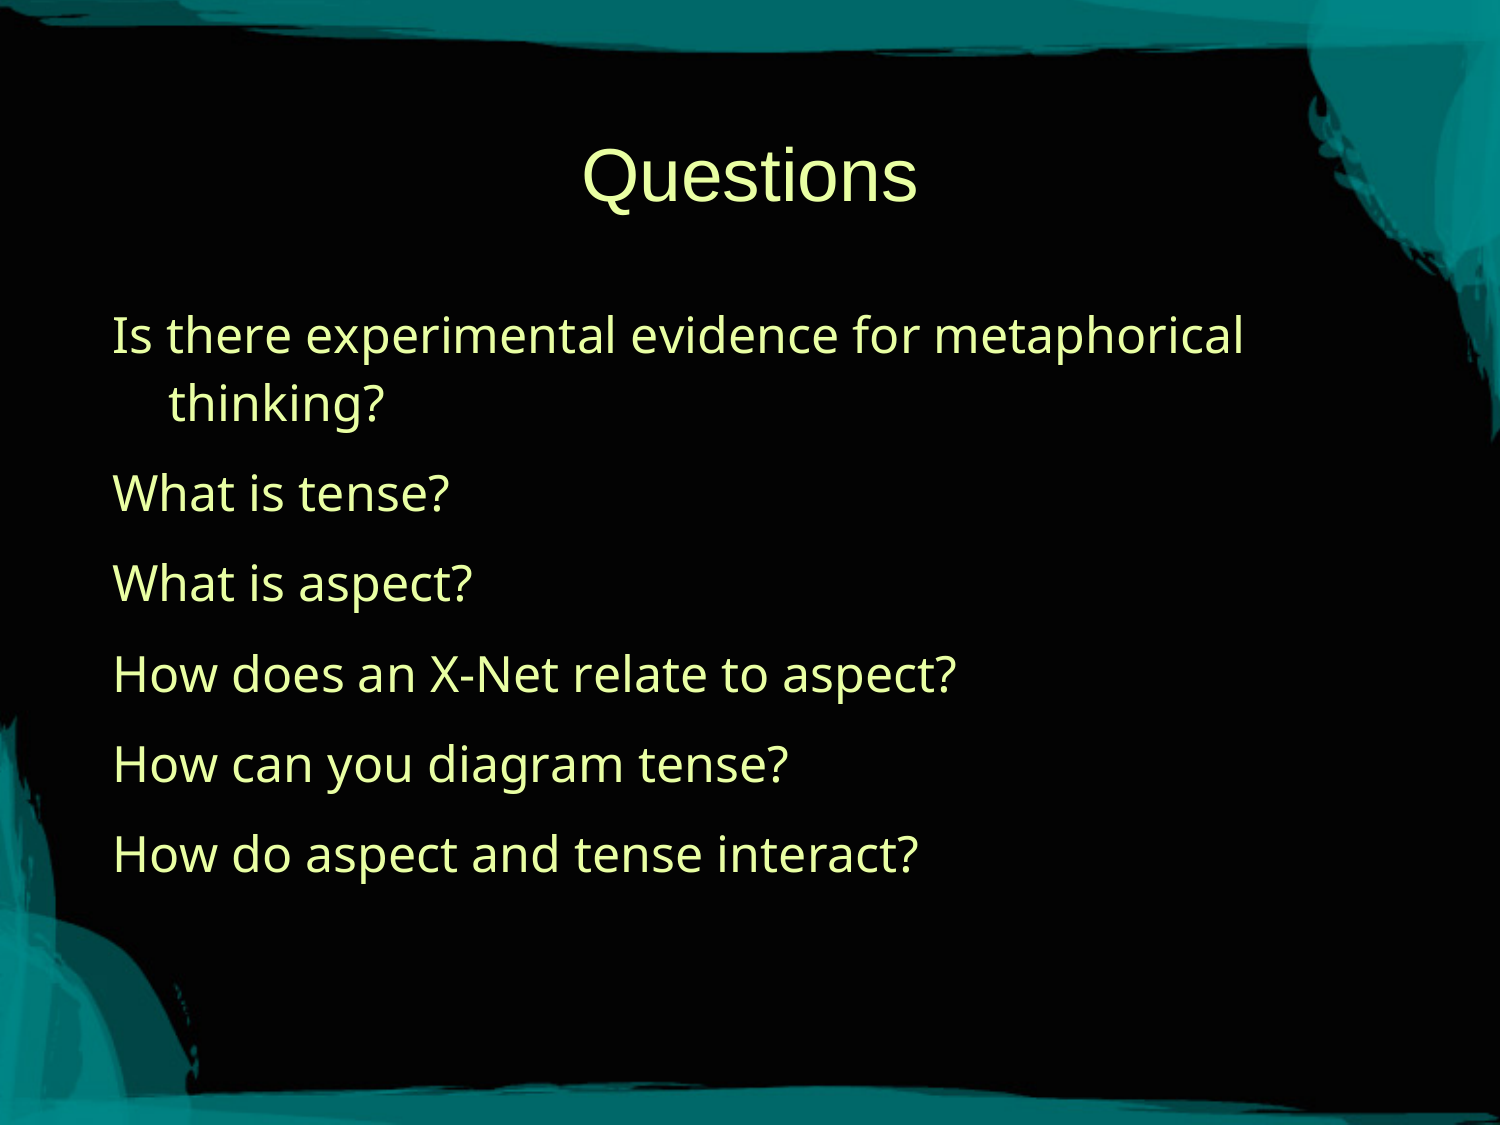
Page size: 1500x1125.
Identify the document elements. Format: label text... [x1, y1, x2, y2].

picture [0, 0, 1500, 1125]
title Questions [112, 94, 1388, 256]
list Is there experimental evidence for metaphorical thinking? What is tense? What is aspect? How does an X-Net relate to aspect? How can you diagram tense? How do aspect and tense interact? [112, 299, 1388, 986]
